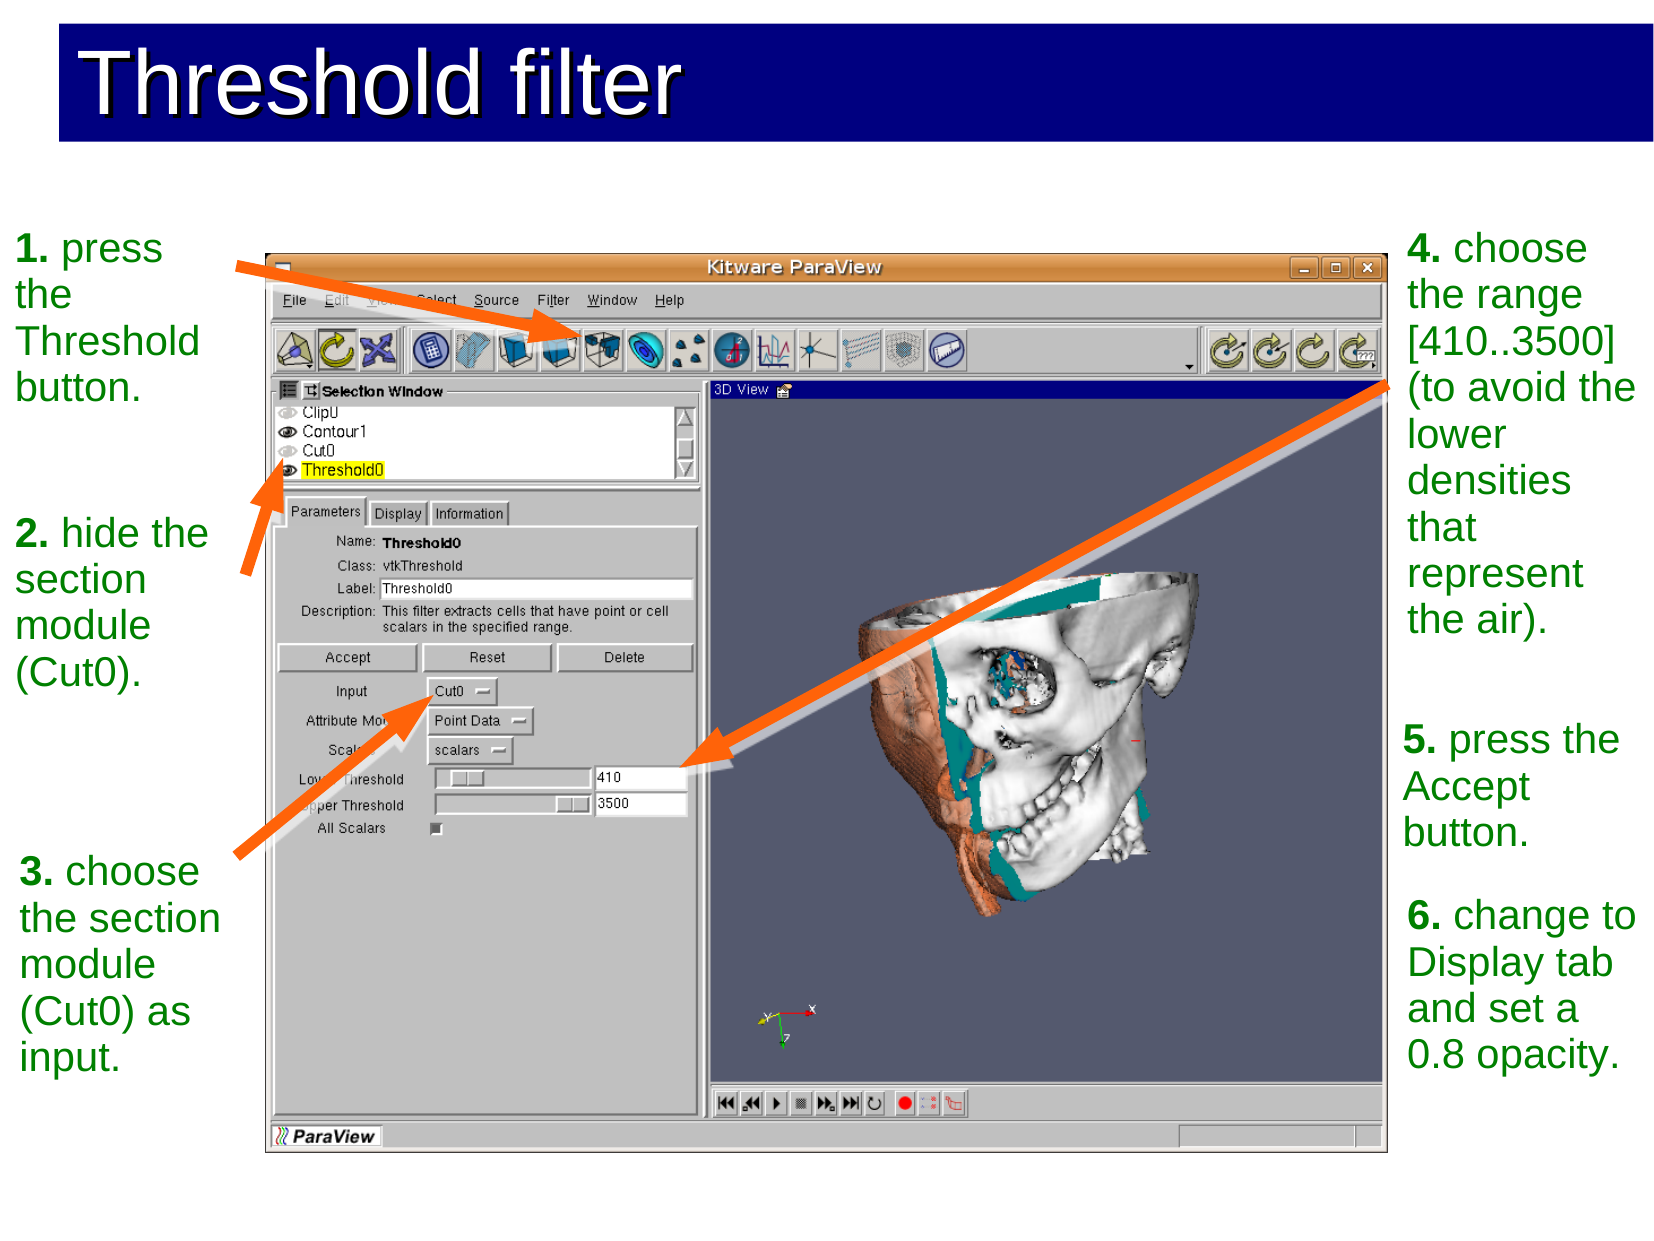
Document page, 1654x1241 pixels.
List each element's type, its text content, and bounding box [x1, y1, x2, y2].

picture [265, 253, 1388, 1153]
text_box 2. hide the section module (Cut0). [0, 501, 232, 727]
text_box 6. change to Display tab and set a 0.8 opacity. [1392, 884, 1654, 1110]
text_box 5. press the Accept button. [1387, 708, 1649, 882]
text_box 1. press the Threshold button. [0, 217, 232, 442]
title Threshold filter [76, 23, 1565, 142]
text_box 3. choose the section module (Cut0) as input. [4, 840, 237, 1118]
text_box 4. choose the range [410..3500] (to avoid the lower densities that represent the air). [1392, 217, 1654, 703]
